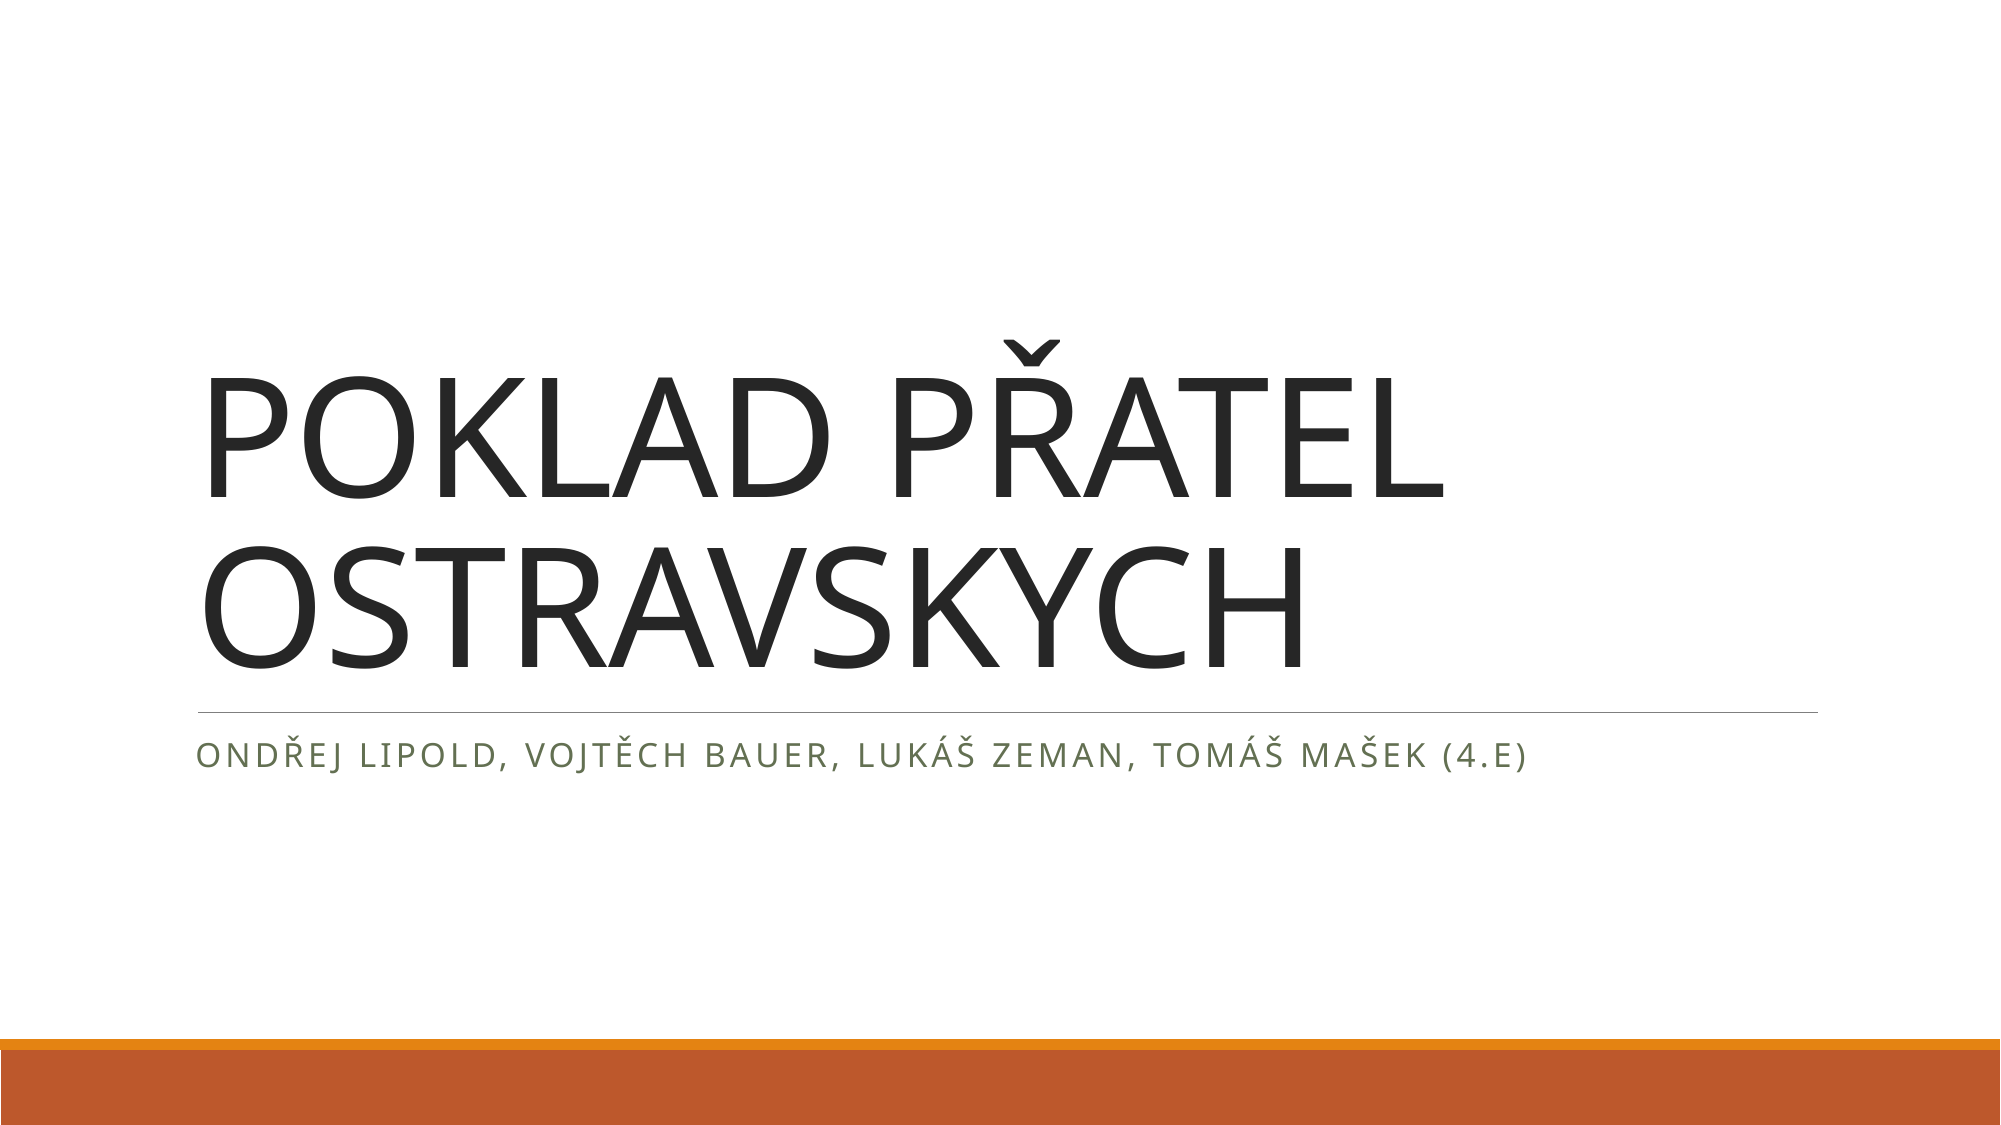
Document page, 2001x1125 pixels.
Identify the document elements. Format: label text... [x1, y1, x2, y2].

subtitle Ondřej Lipold, Vojtěch Bauer, Lukáš Zeman, Tomáš Mašek (4.E) [180, 730, 1831, 919]
title POKLAD PŘATEL OSTRAVSKYCH [180, 124, 1831, 710]
